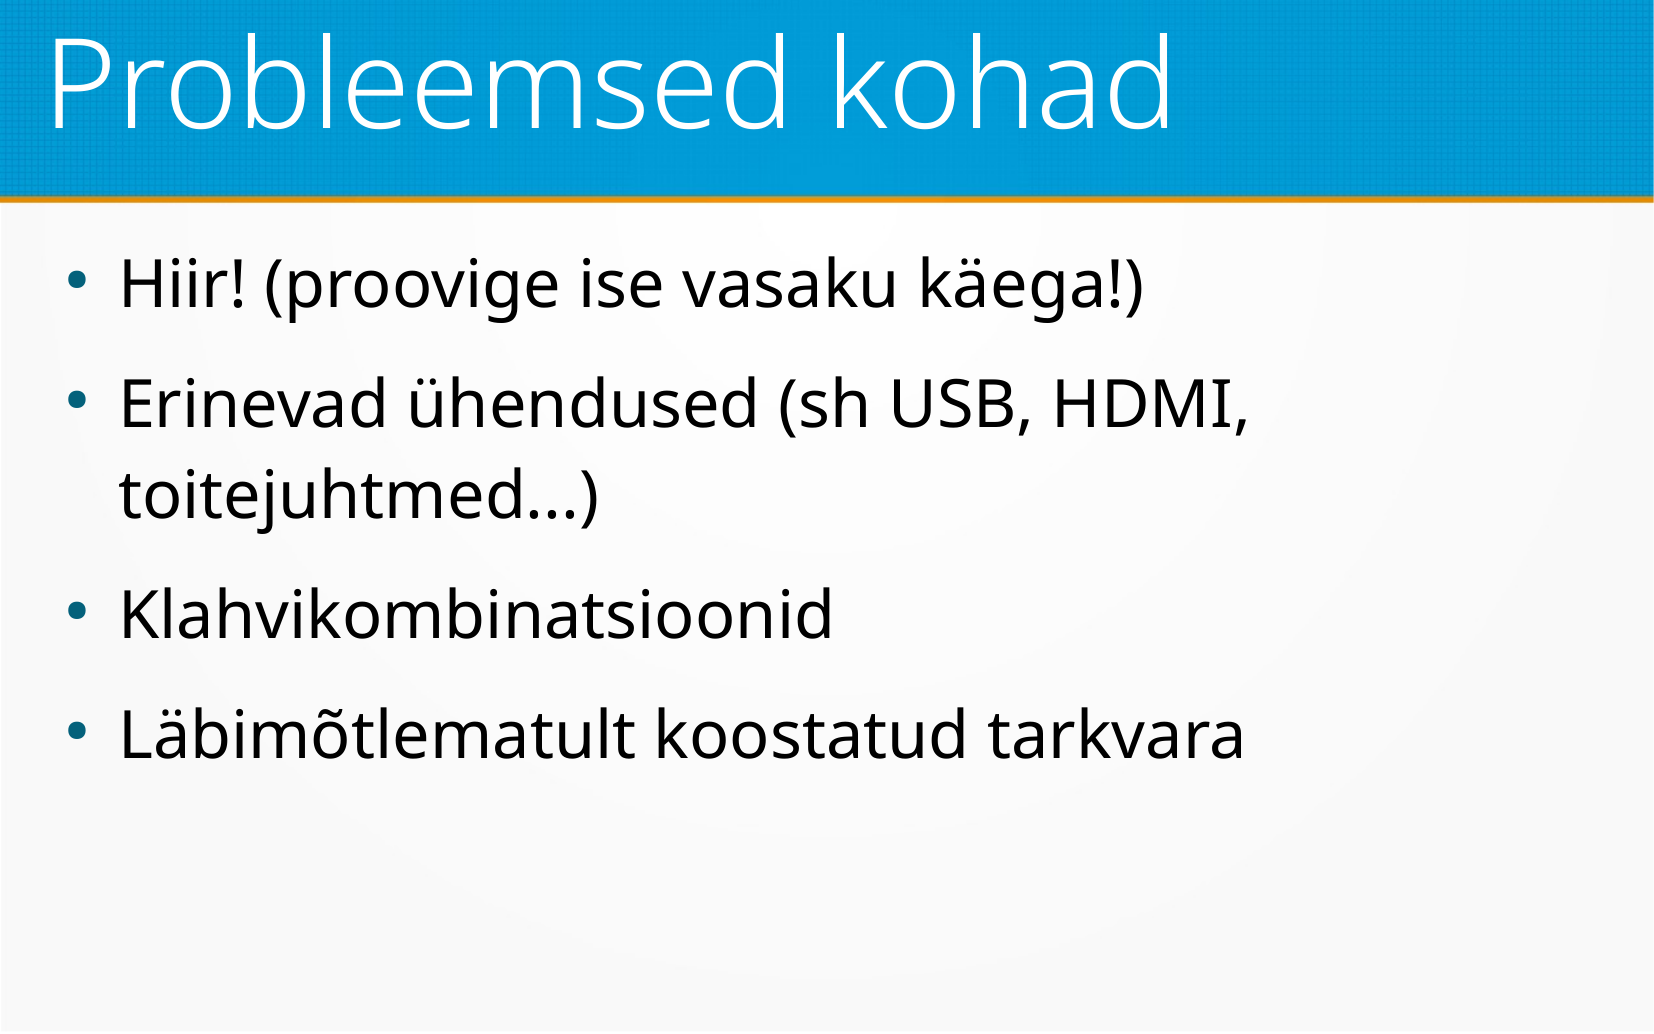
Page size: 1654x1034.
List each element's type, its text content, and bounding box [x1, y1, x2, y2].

list Hiir! (proovige ise vasaku käega!) Erinevad ühendused (sh USB, HDMI, toitejuhtmed...) Klahvikombinatsioonid Läbimõtlematult koostatud tarkvara [47, 236, 1607, 1002]
picture [0, 195, 1654, 1034]
title Probleemsed kohad [43, 0, 1619, 166]
